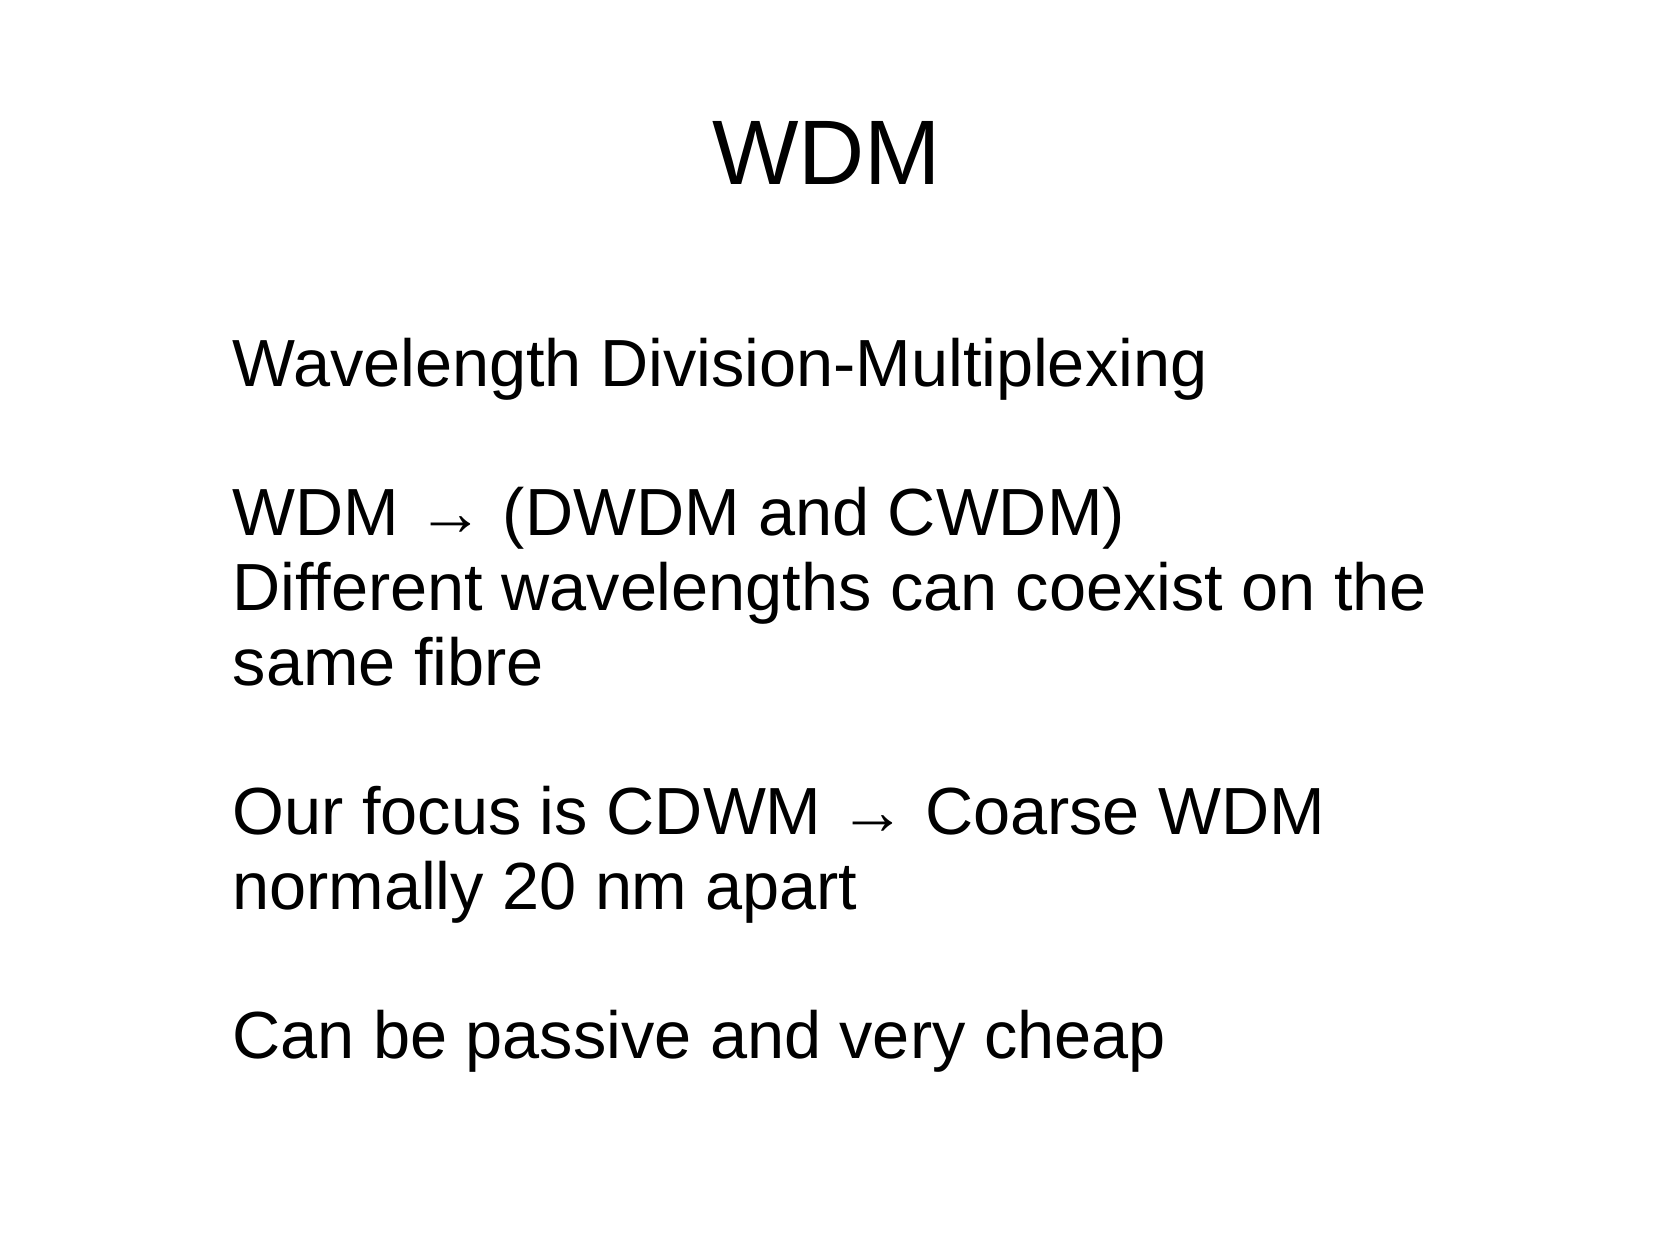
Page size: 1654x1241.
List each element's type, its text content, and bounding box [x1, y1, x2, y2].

title WDM [82, 56, 1571, 250]
subtitle Wavelength Division-Multiplexing WDM → (DWDM and CWDM) Different wavelengths can coexist on the same fibre Our focus is CDWM → Coarse WDM normally 20 nm apart Can be passive and very cheap [82, 284, 1571, 1115]
